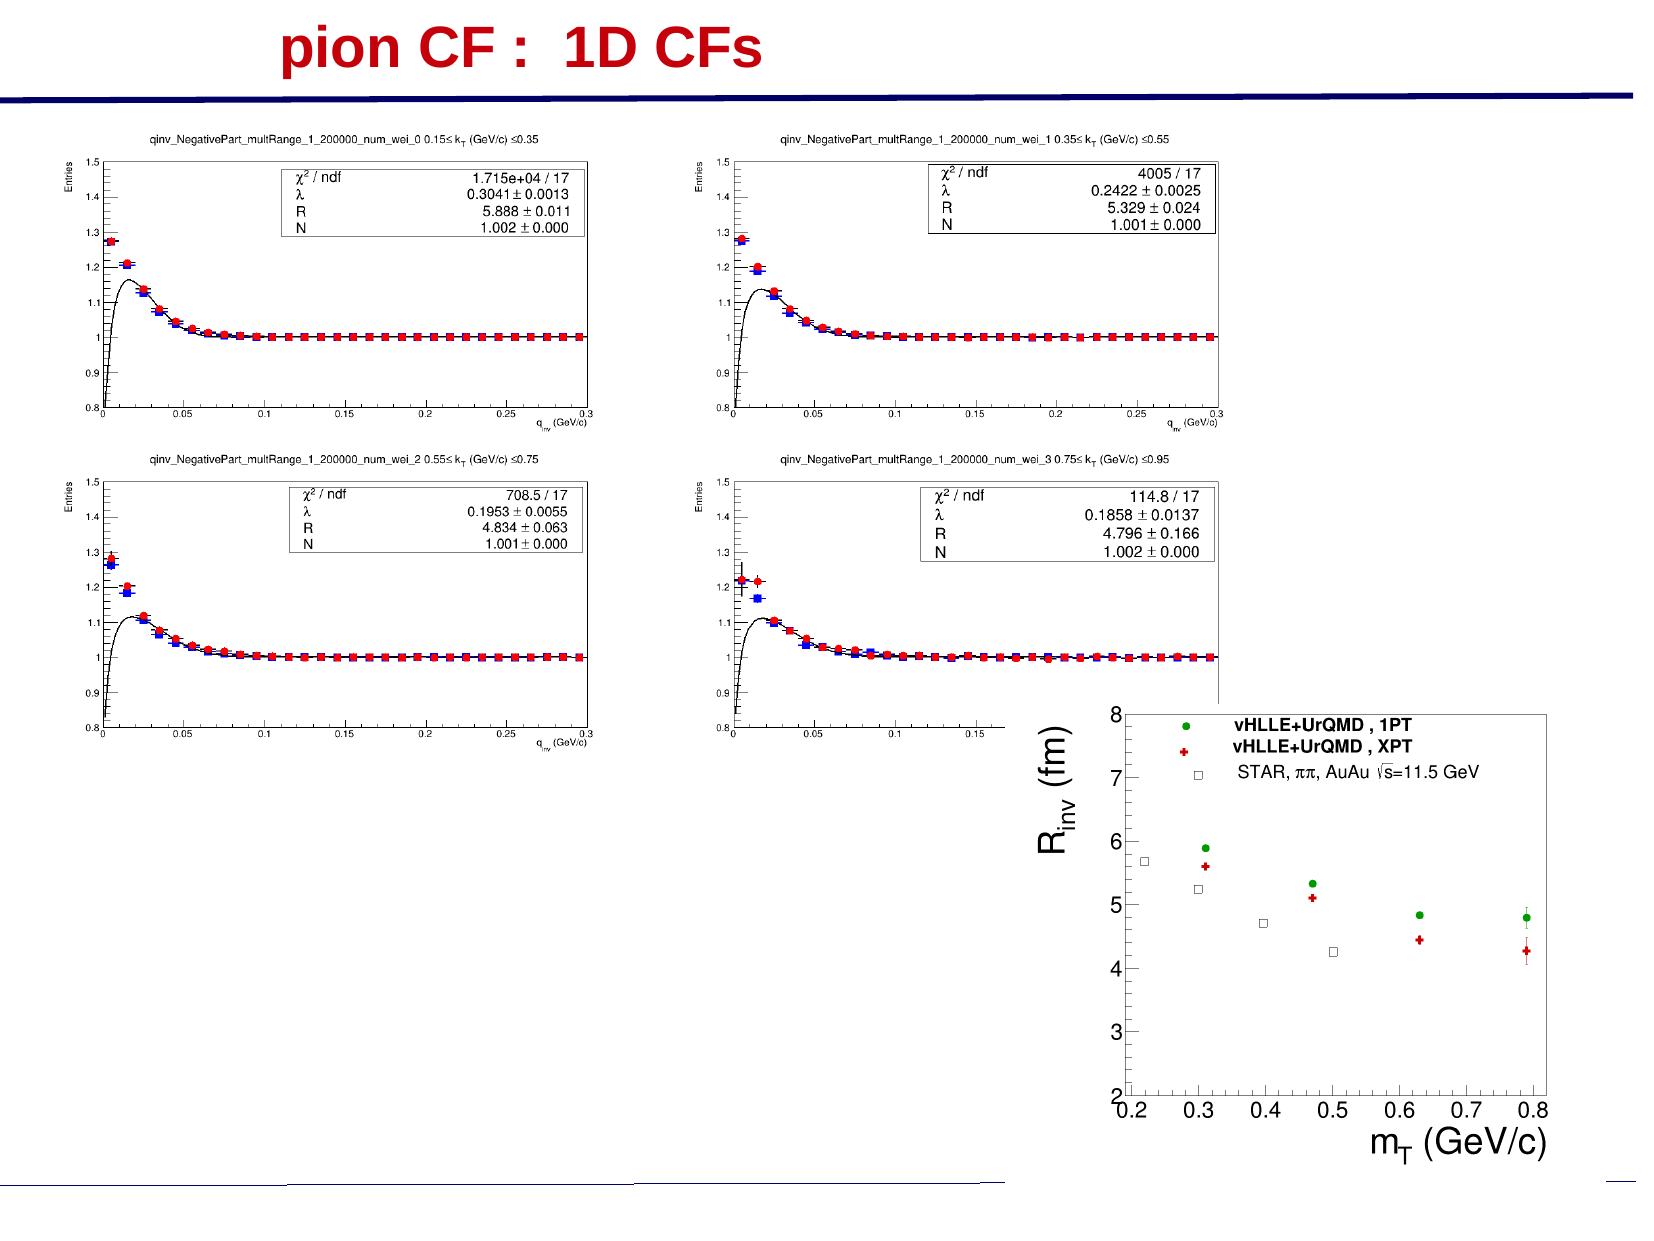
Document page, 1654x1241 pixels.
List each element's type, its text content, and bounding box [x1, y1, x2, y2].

title pion CF : 1D CFs [35, 0, 1607, 95]
picture [30, 125, 1606, 1193]
text_box [23, 968, 1654, 1205]
